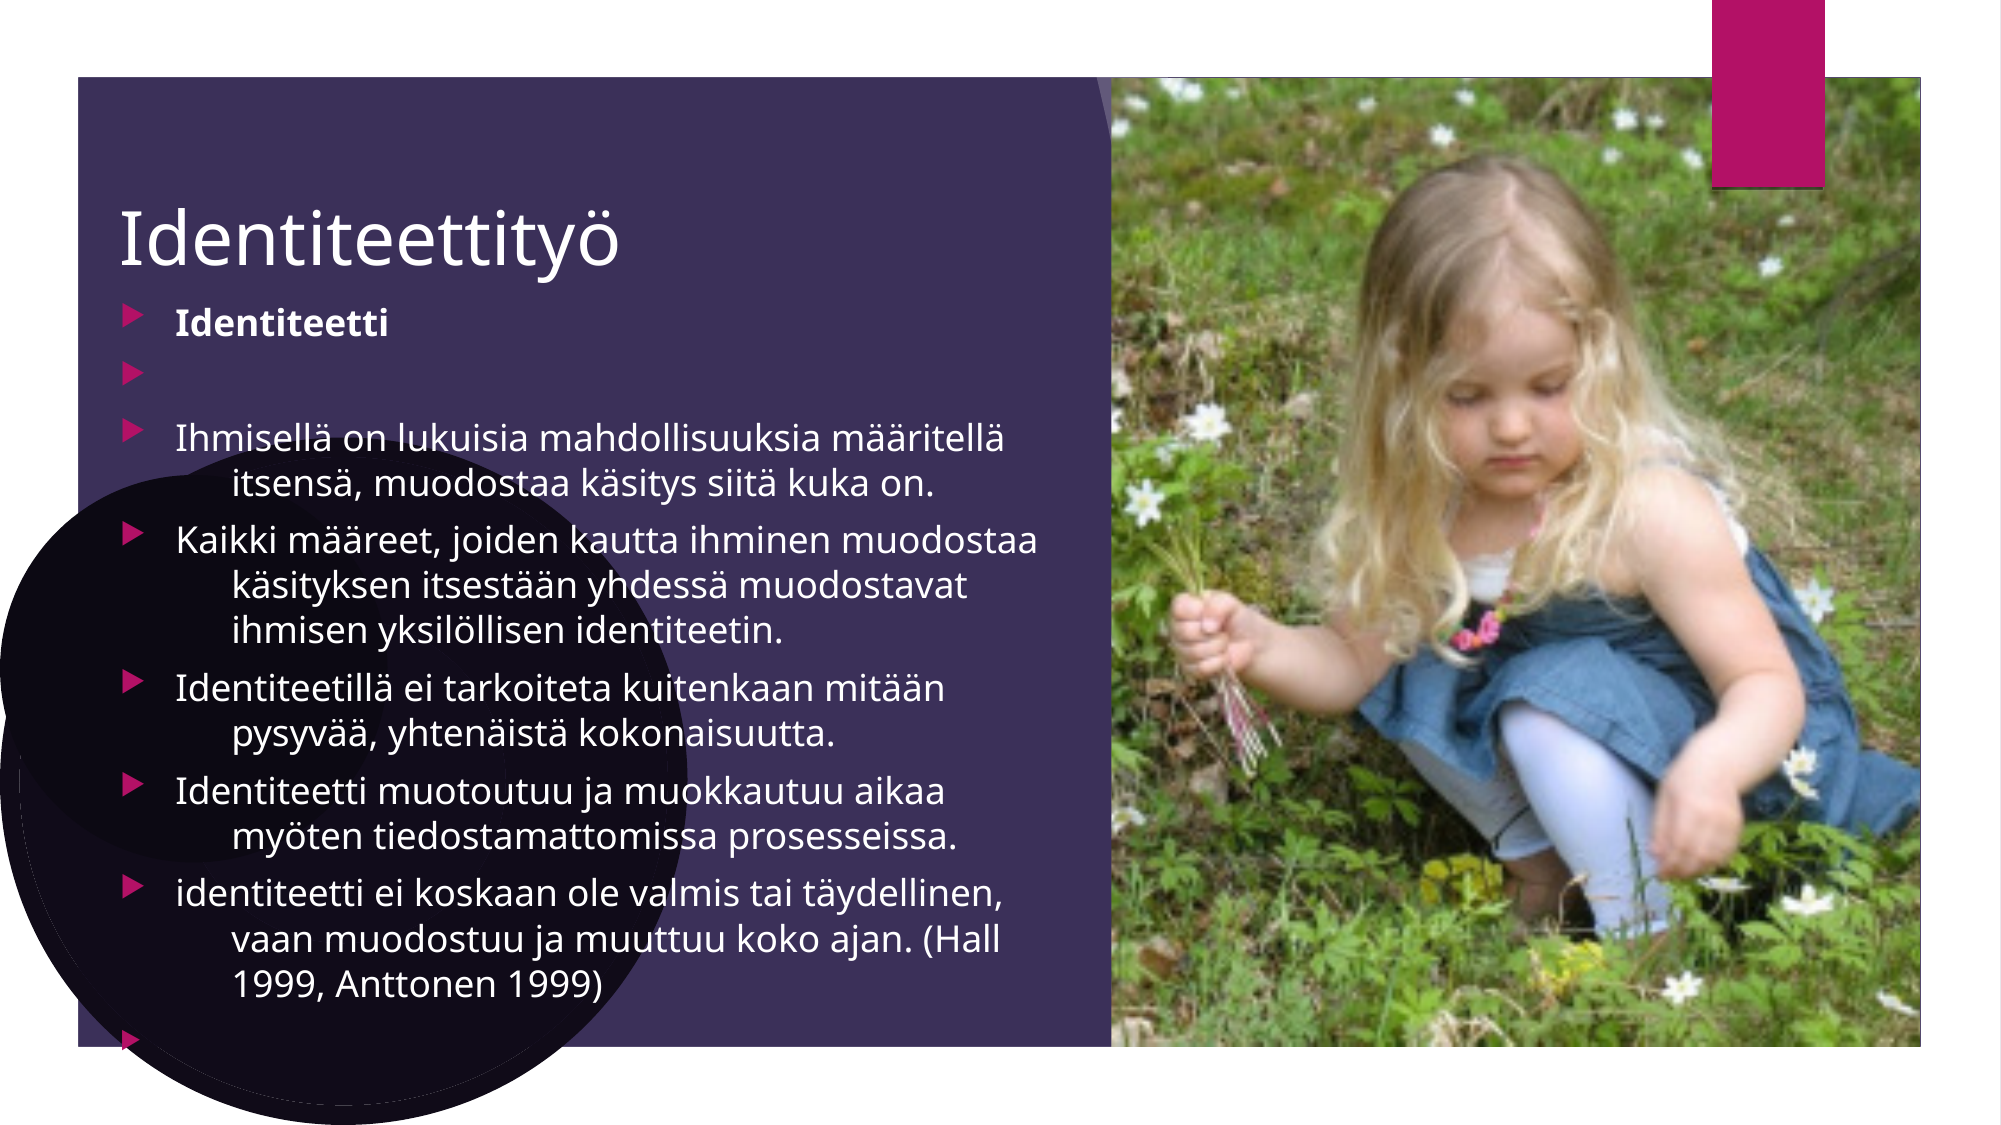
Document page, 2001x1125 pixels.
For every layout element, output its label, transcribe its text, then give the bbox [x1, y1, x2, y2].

title Identiteettityö [104, 103, 1102, 292]
list Identiteetti Ihmisellä on lukuisia mahdollisuuksia määritellä itsensä, muodostaa käsitys siitä kuka on. Kaikki määreet, joiden kautta ihminen muodostaa käsityksen itsestään yhdessä muodostavat ihmisen yksilöllisen identiteetin. Identiteetillä ei tarkoiteta kuitenkaan mitään pysyvää, yhtenäistä kokonaisuutta. Identiteetti muotoutuu ja muokkautuu aikaa myöten tiedostamattomissa prosesseissa. identiteetti ei koskaan ole valmis tai täydellinen, vaan muodostuu ja muuttuu koko ajan. (Hall 1999, Anttonen 1999) [104, 292, 1102, 1023]
text_box [0, 0, 2000, 1125]
picture [1111, 78, 1921, 1047]
